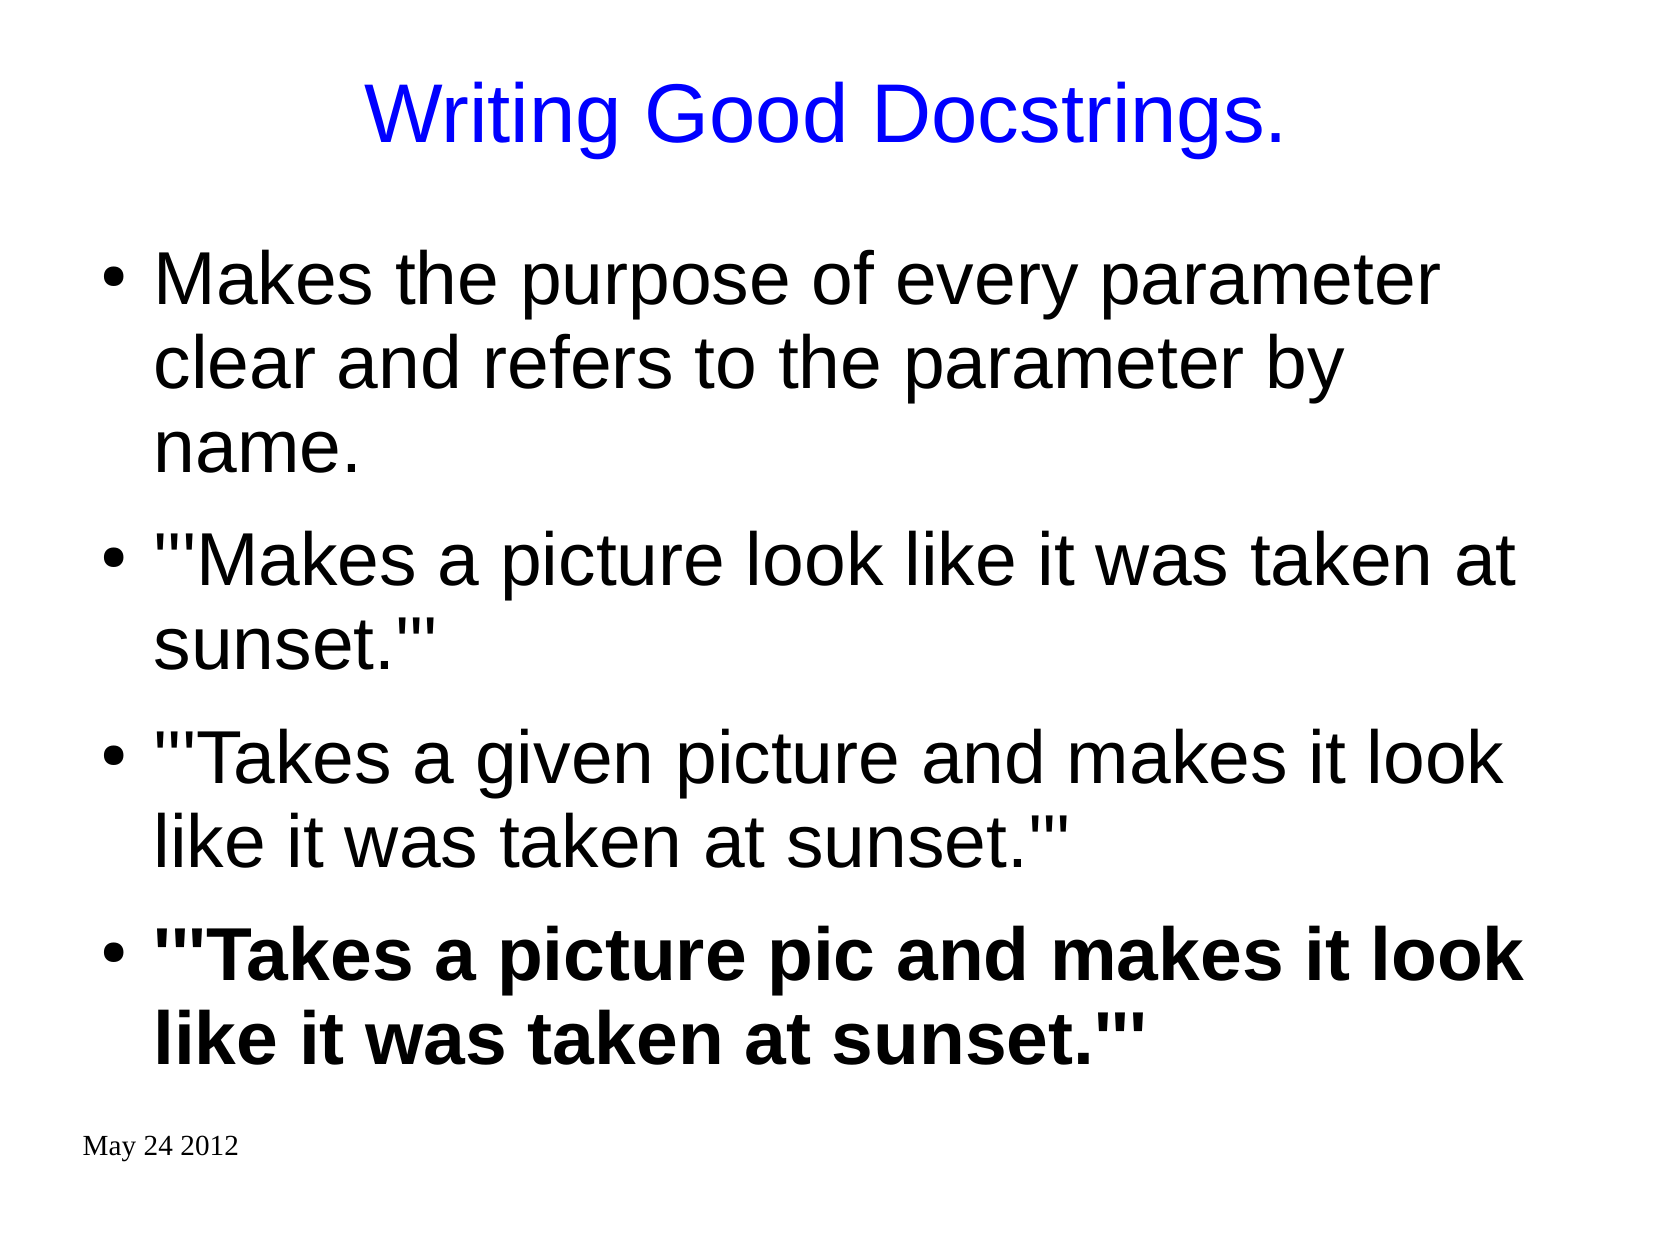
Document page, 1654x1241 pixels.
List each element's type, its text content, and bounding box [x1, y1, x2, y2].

title Writing Good Docstrings. [82, 49, 1571, 178]
list Makes the purpose of every parameter clear and refers to the parameter by name. '''Makes a picture look like it was taken at sunset.''' '''Takes a given picture and makes it look like it was taken at sunset.''' '''Takes a picture pic and makes it look like it was taken at sunset.''' [82, 236, 1571, 1109]
